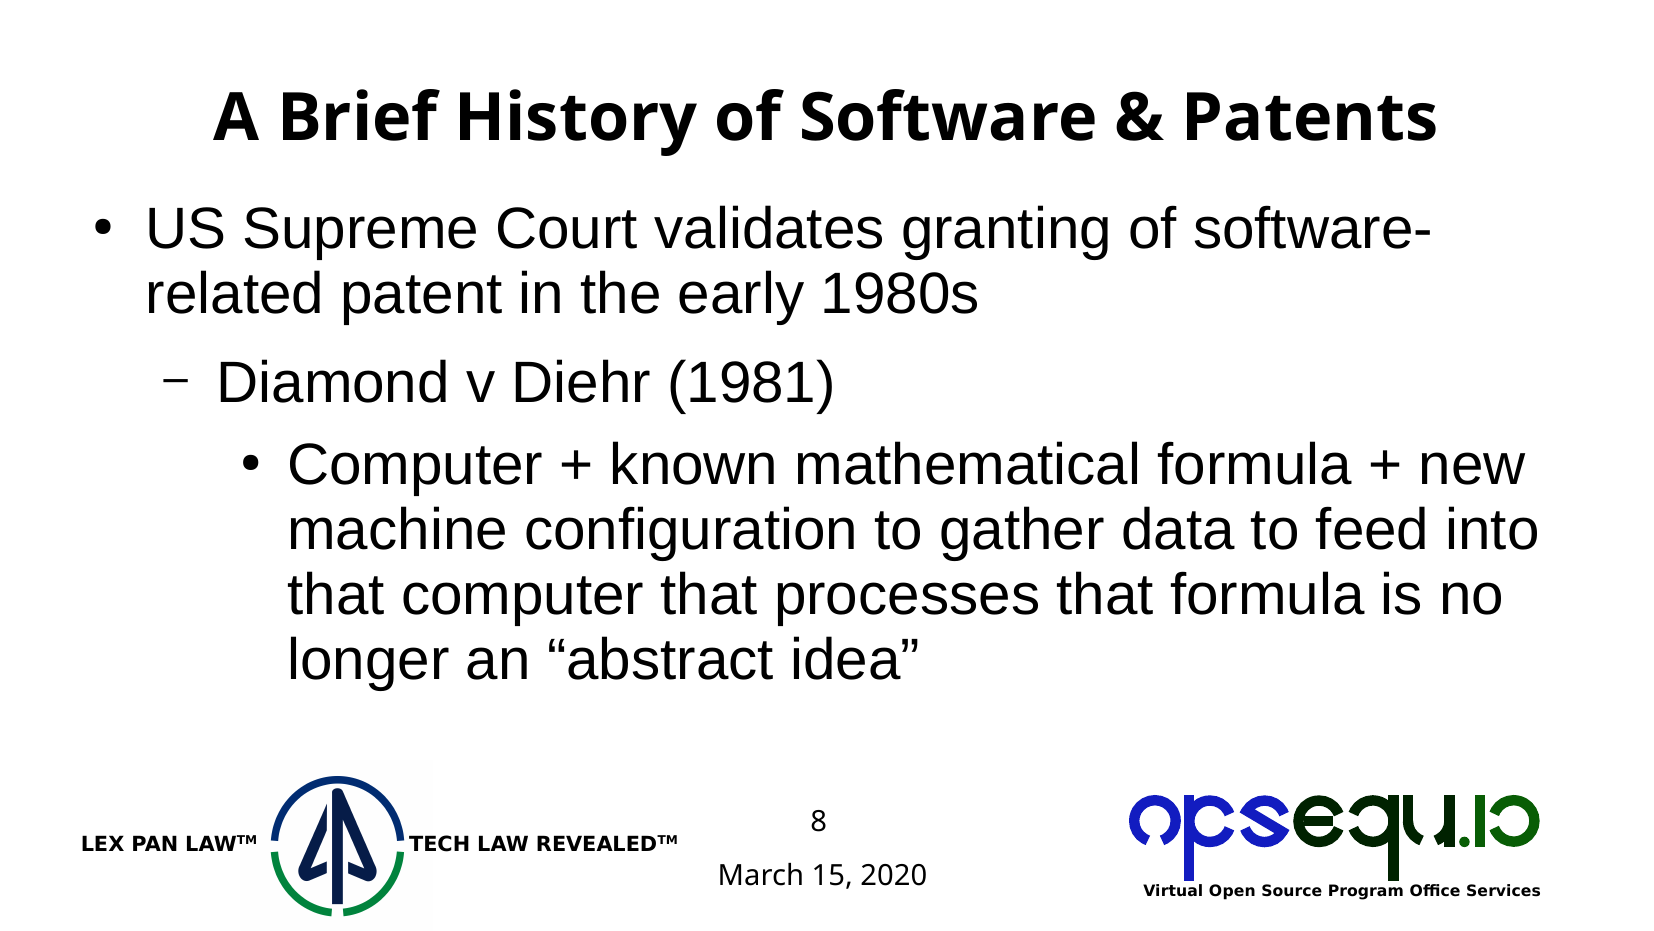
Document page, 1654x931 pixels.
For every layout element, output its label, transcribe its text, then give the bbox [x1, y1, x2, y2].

list US Supreme Court validates granting of software-related patent in the early 1980s Diamond v Diehr (1981) Computer + known mathematical formula + new machine configuration to gather data to feed into that computer that processes that formula is no longer an “abstract idea” [75, 195, 1564, 736]
picture [240, 760, 433, 931]
title A Brief History of Software & Patents [82, 37, 1571, 193]
